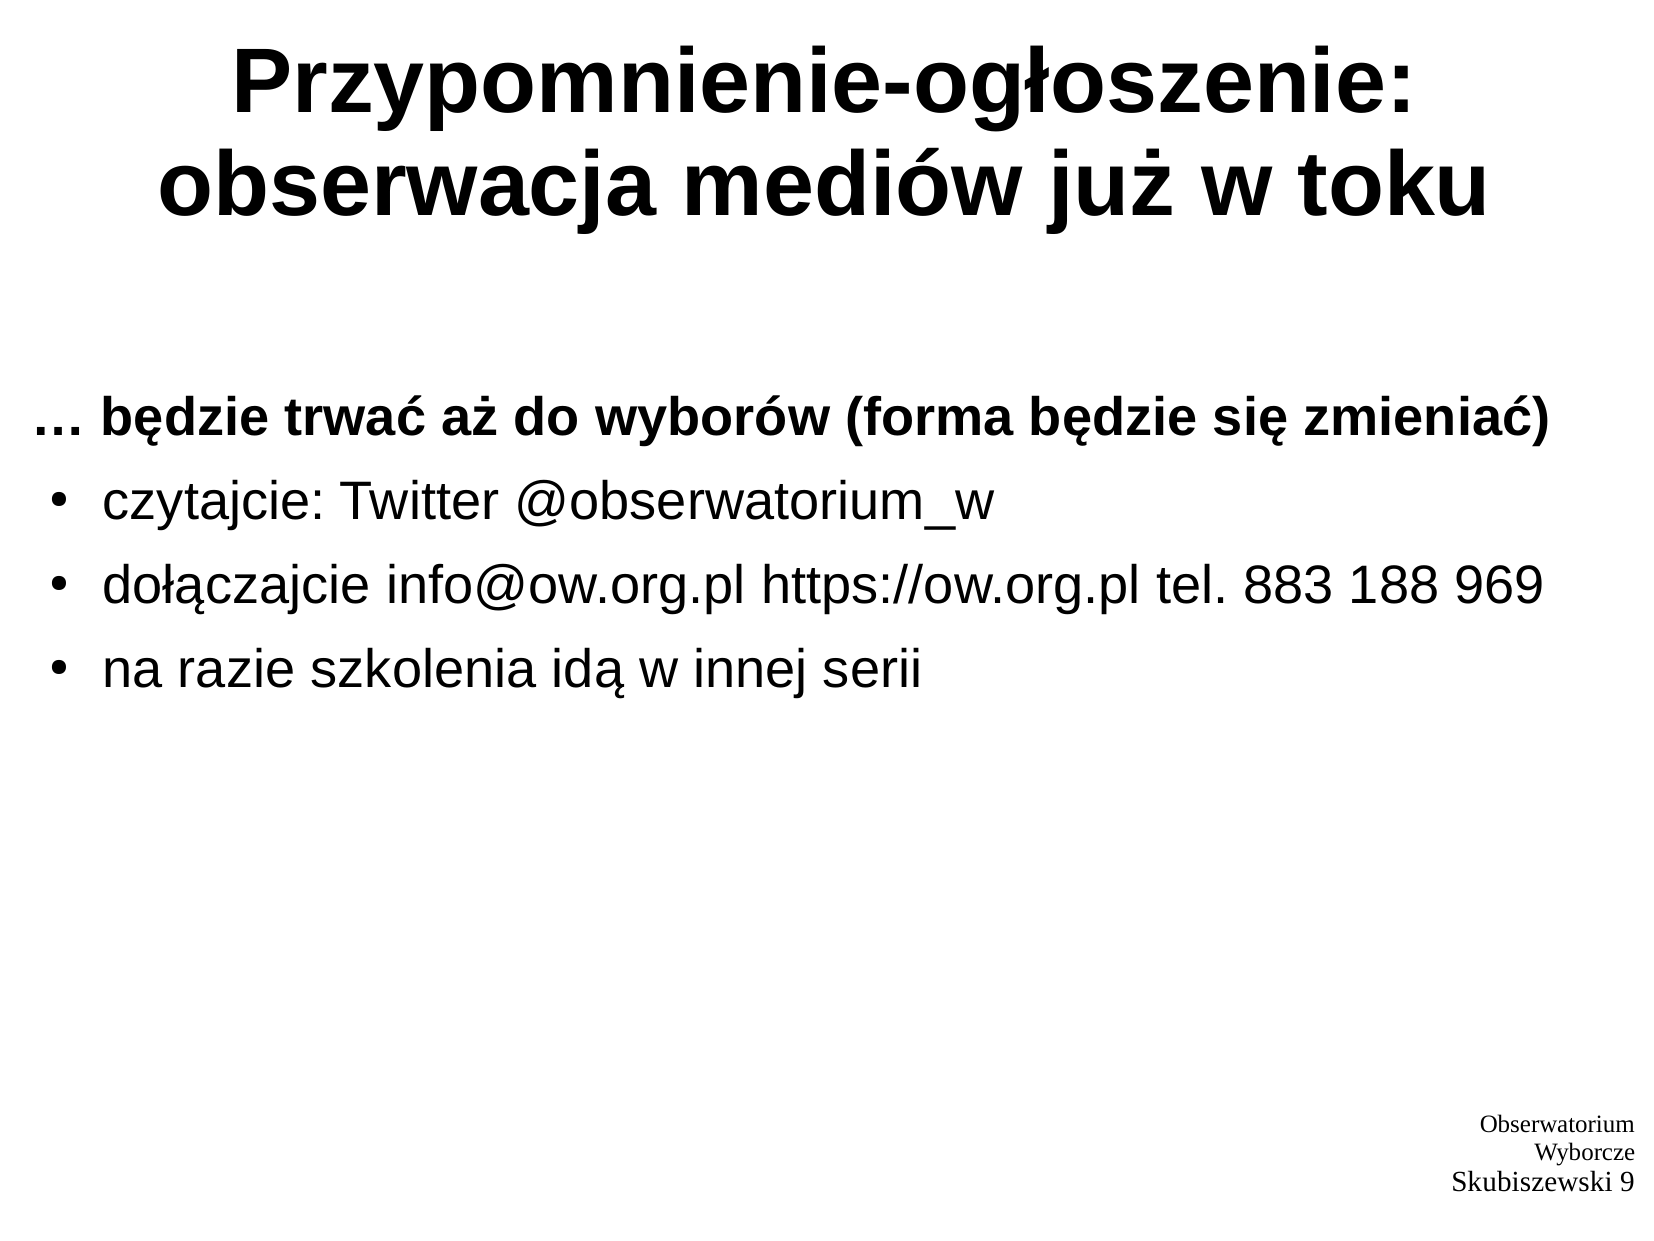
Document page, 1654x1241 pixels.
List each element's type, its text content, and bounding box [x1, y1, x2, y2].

list … będzie trwać aż do wyborów (forma będzie się zmieniać) czytajcie: Twitter @obserwatorium_w dołączajcie info@ow.org.pl https://ow.org.pl tel. 883 188 969 na razie szkolenia idą w innej serii [31, 386, 1622, 1201]
title Przypomnienie-ogłoszenie: obserwacja mediów już w toku [15, 30, 1636, 361]
